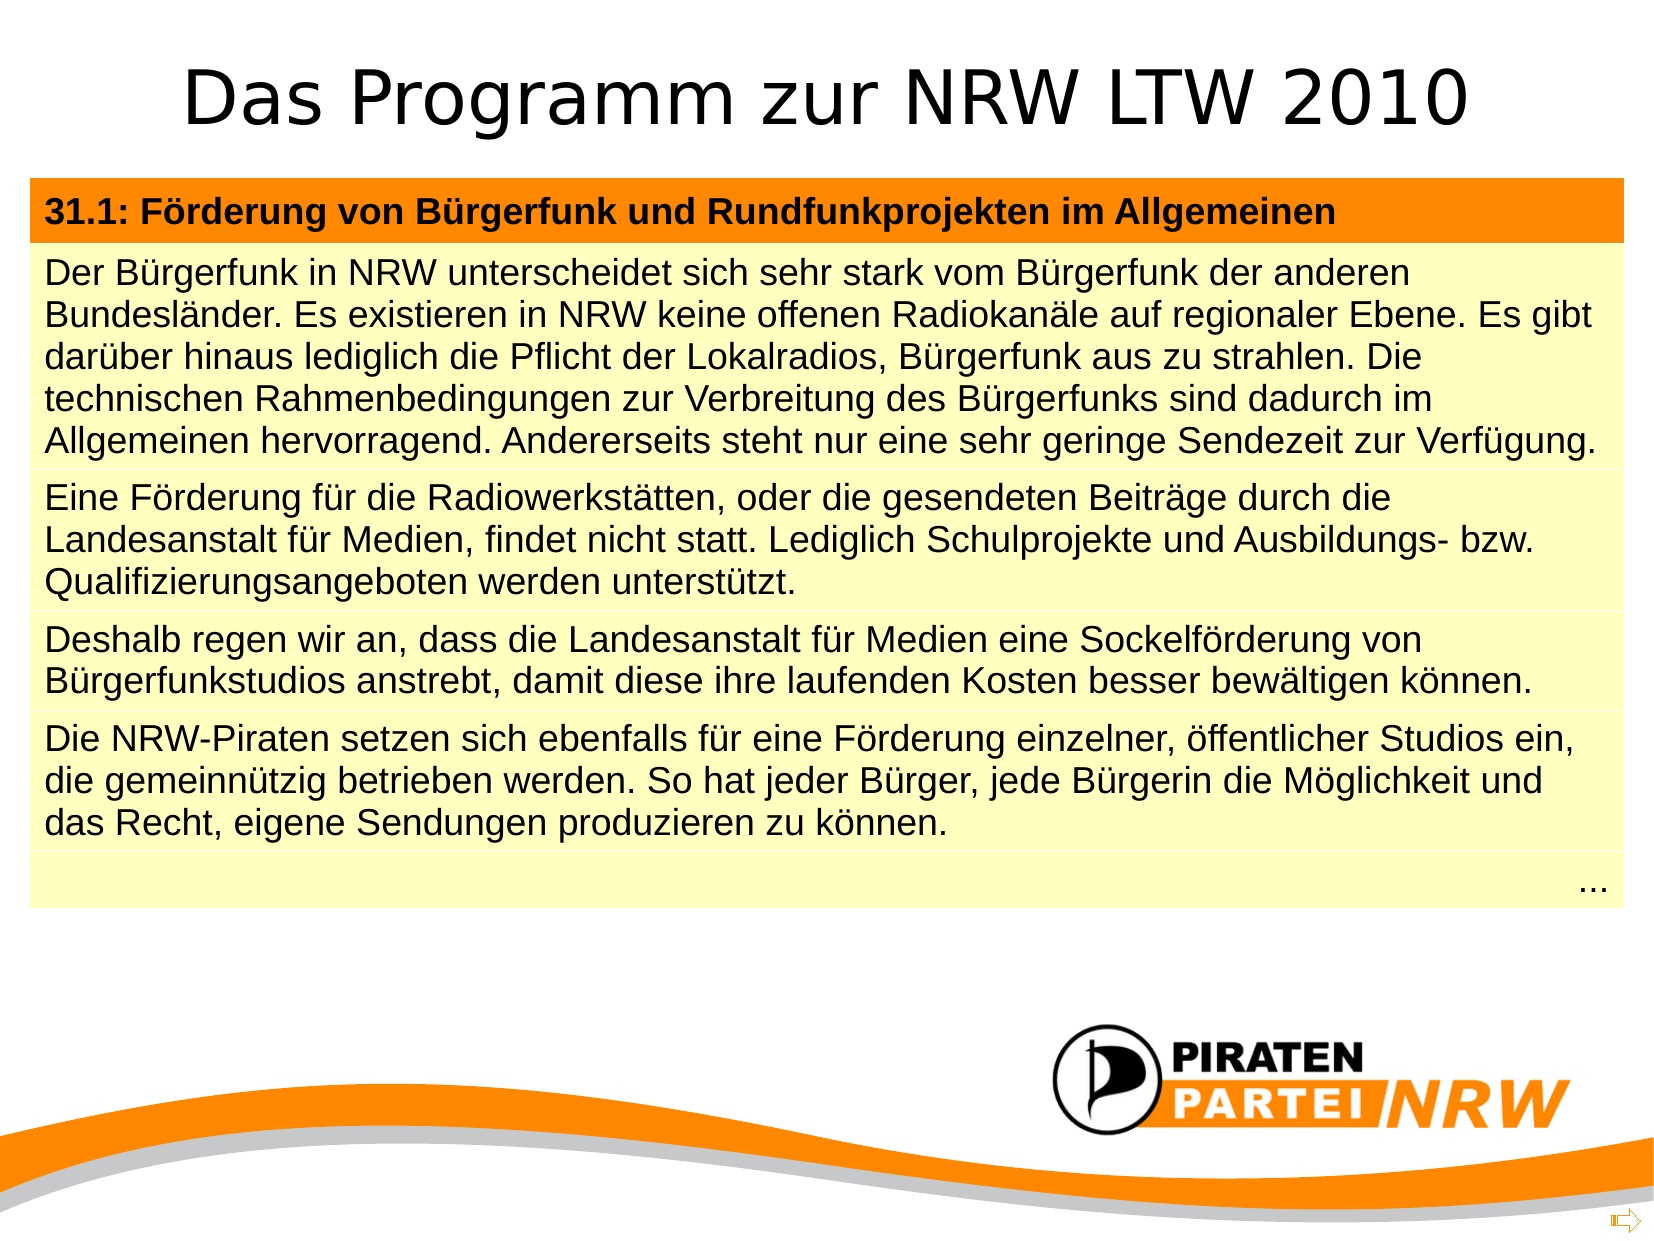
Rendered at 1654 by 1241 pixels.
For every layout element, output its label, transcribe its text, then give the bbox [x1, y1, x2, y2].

table_cell Eine Förderung für die Radiowerkstätten, oder die gesendeten Beiträge durch die Landesanstalt für Medien, findet nicht statt. Lediglich Schulprojekte und Ausbildungs- bzw. Qualifizierungsangeboten werden unterstützt. [30, 470, 1624, 610]
table_cell Die NRW-Piraten setzen sich ebenfalls für eine Förderung einzelner, öffentlicher Studios ein, die gemeinnützig betrieben werden. So hat jeder Bürger, jede Bürgerin die Möglichkeit und das Recht, eigene Sendungen produzieren zu können. [30, 711, 1624, 851]
table_cell ... [30, 852, 1624, 908]
table_cell Der Bürgerfunk in NRW unterscheidet sich sehr stark vom Bürgerfunk der anderen Bundesländer. Es existieren in NRW keine offenen Radiokanäle auf regionaler Ebene. Es gibt darüber hinaus lediglich die Pflicht der Lokalradios, Bürgerfunk aus zu strahlen. Die technischen Rahmenbedingungen zur Verbreitung des Bürgerfunks sind dadurch im Allgemeinen hervorragend. Andererseits steht nur eine sehr geringe Sendezeit zur Verfügung. [30, 244, 1624, 469]
table_header 31.1: ﻿Förderung von Bürgerfunk und Rundfunkprojekten im Allgemeinen [30, 178, 1624, 243]
picture [1045, 1021, 1579, 1140]
table_cell Deshalb regen wir an, dass die Landesanstalt für Medien eine Sockelförderung von Bürgerfunkstudios anstrebt, damit diese ihre laufenden Kosten besser bewältigen können. [30, 611, 1624, 710]
title Das Programm zur NRW LTW 2010 [82, 54, 1571, 143]
